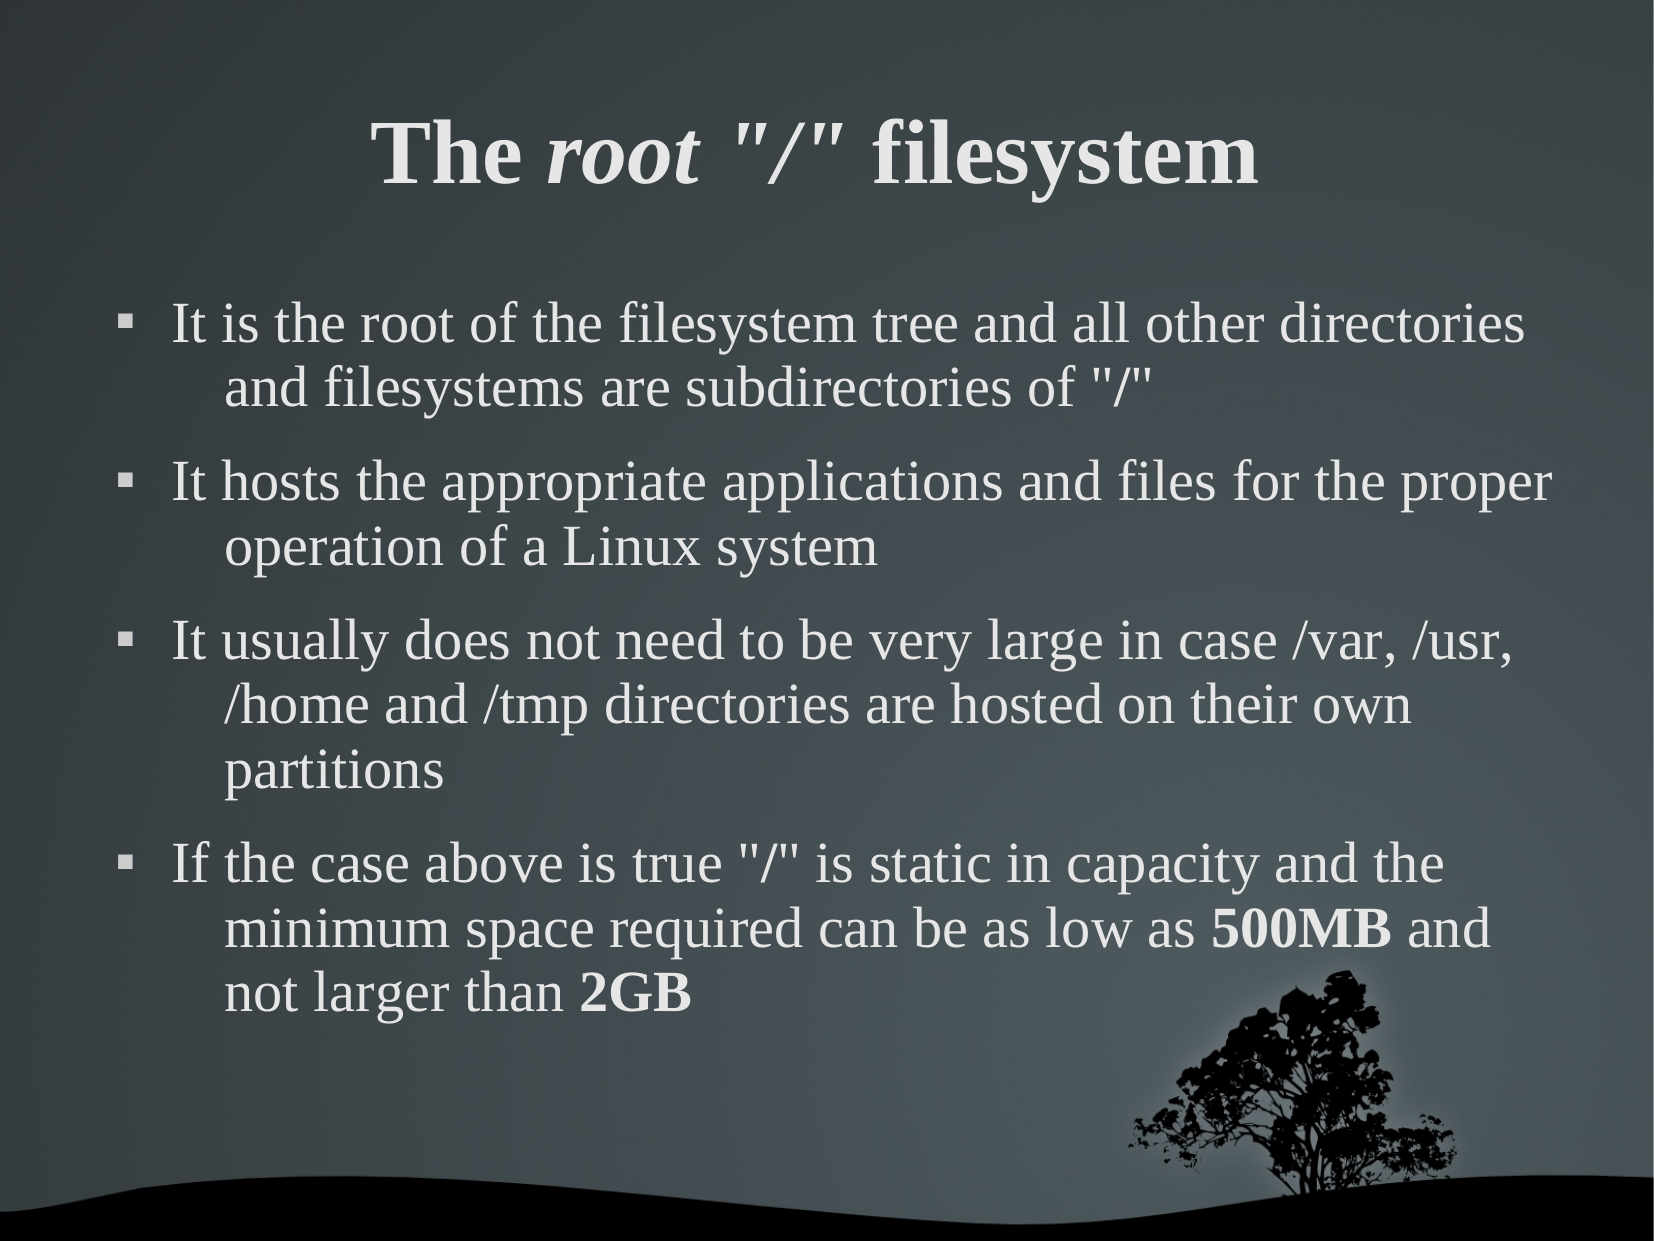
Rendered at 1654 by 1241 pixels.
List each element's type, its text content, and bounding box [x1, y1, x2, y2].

title The root "/" filesystem [82, 49, 1571, 257]
picture [0, 0, 1654, 1241]
list It is the root of the filesystem tree and all other directories and filesystems are subdirectories of "/" It hosts the appropriate applications and files for the proper operation of a Linux system It usually does not need to be very large in case /var, /usr, /home and /tmp directories are hosted on their own partitions If the case above is true "/" is static in capacity and the minimum space required can be as low as 500ΜΒ and not larger than 2GB [82, 290, 1571, 1109]
